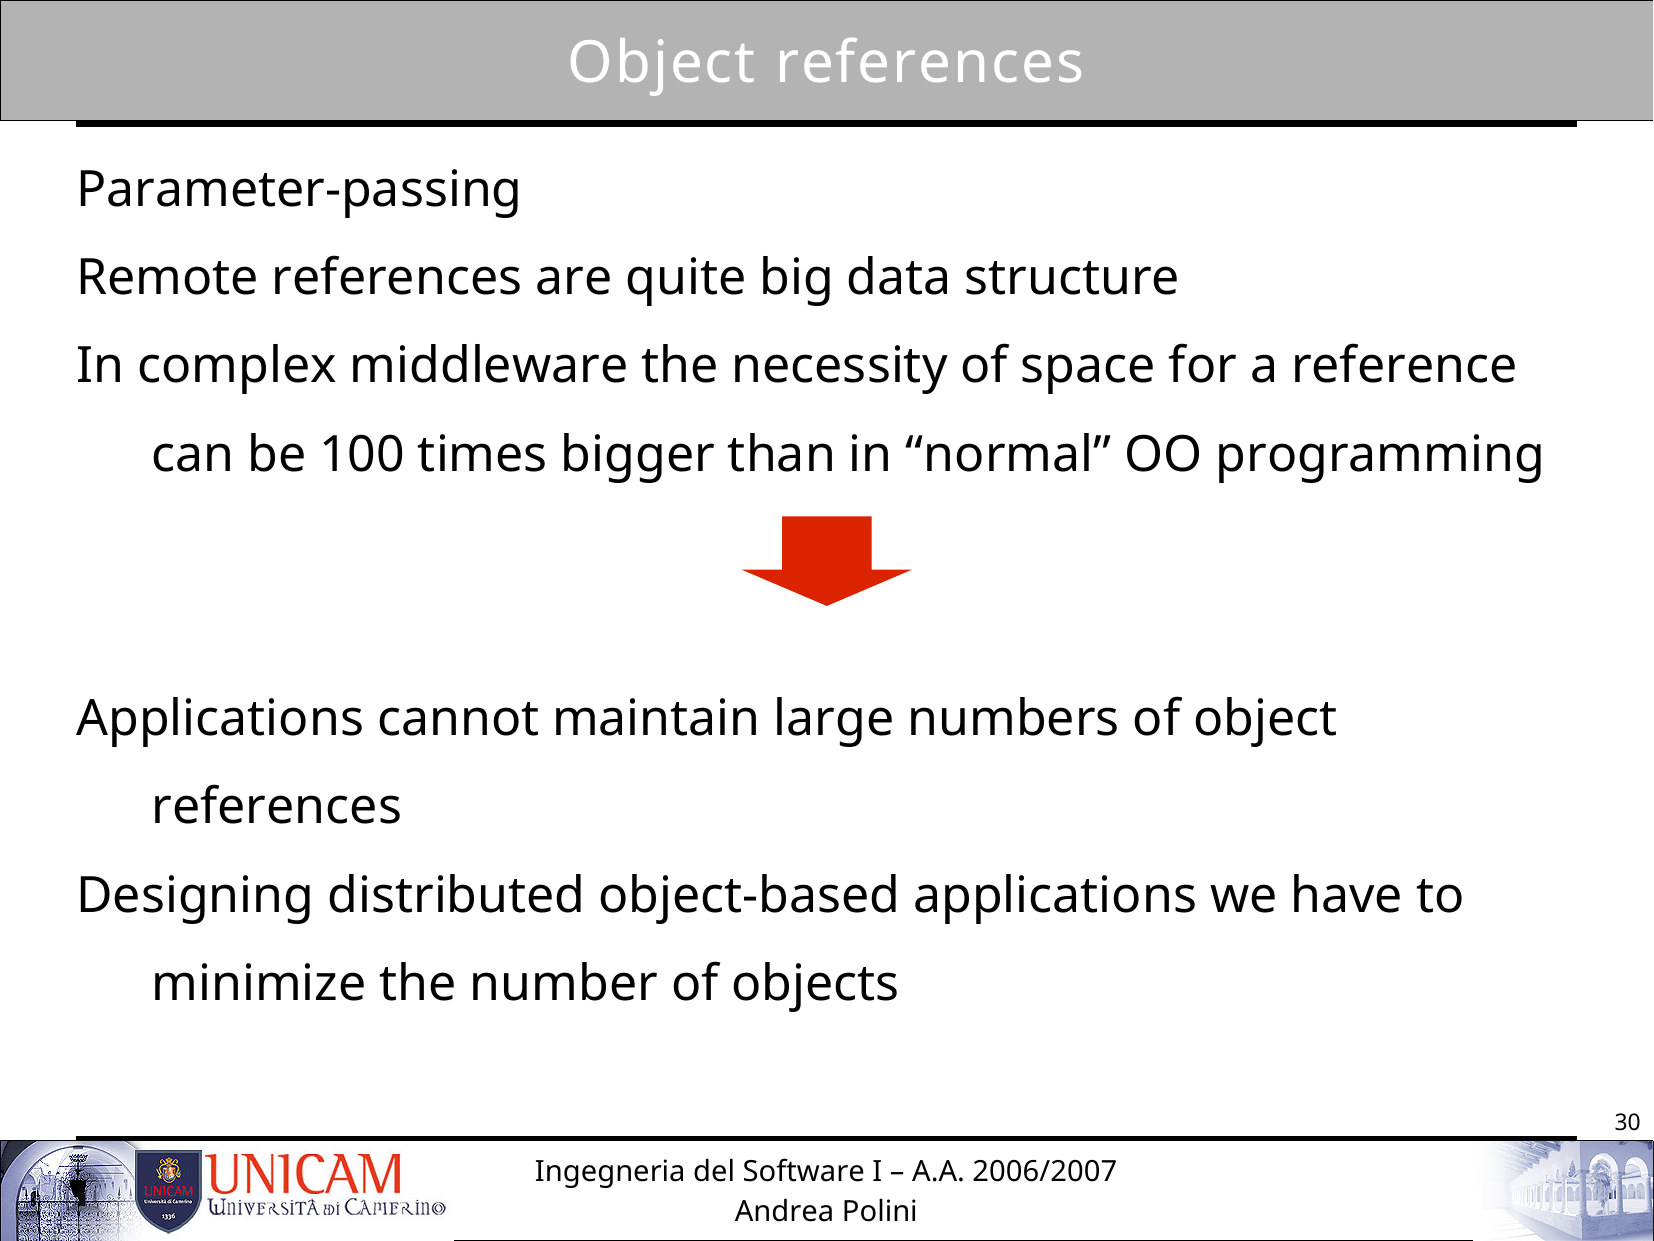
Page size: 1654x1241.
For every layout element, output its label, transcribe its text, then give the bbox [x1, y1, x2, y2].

text_box [741, 516, 912, 606]
picture [0, 1141, 454, 1241]
title Object references [0, 0, 1653, 121]
list Parameter-passing Remote references are quite big data structure In complex middleware the necessity of space for a reference can be 100 times bigger than in “normal” OO programming Applications cannot maintain large numbers of object references Designing distributed object-based applications we have to minimize the number of objects [76, 152, 1577, 876]
picture [1473, 1141, 1654, 1241]
